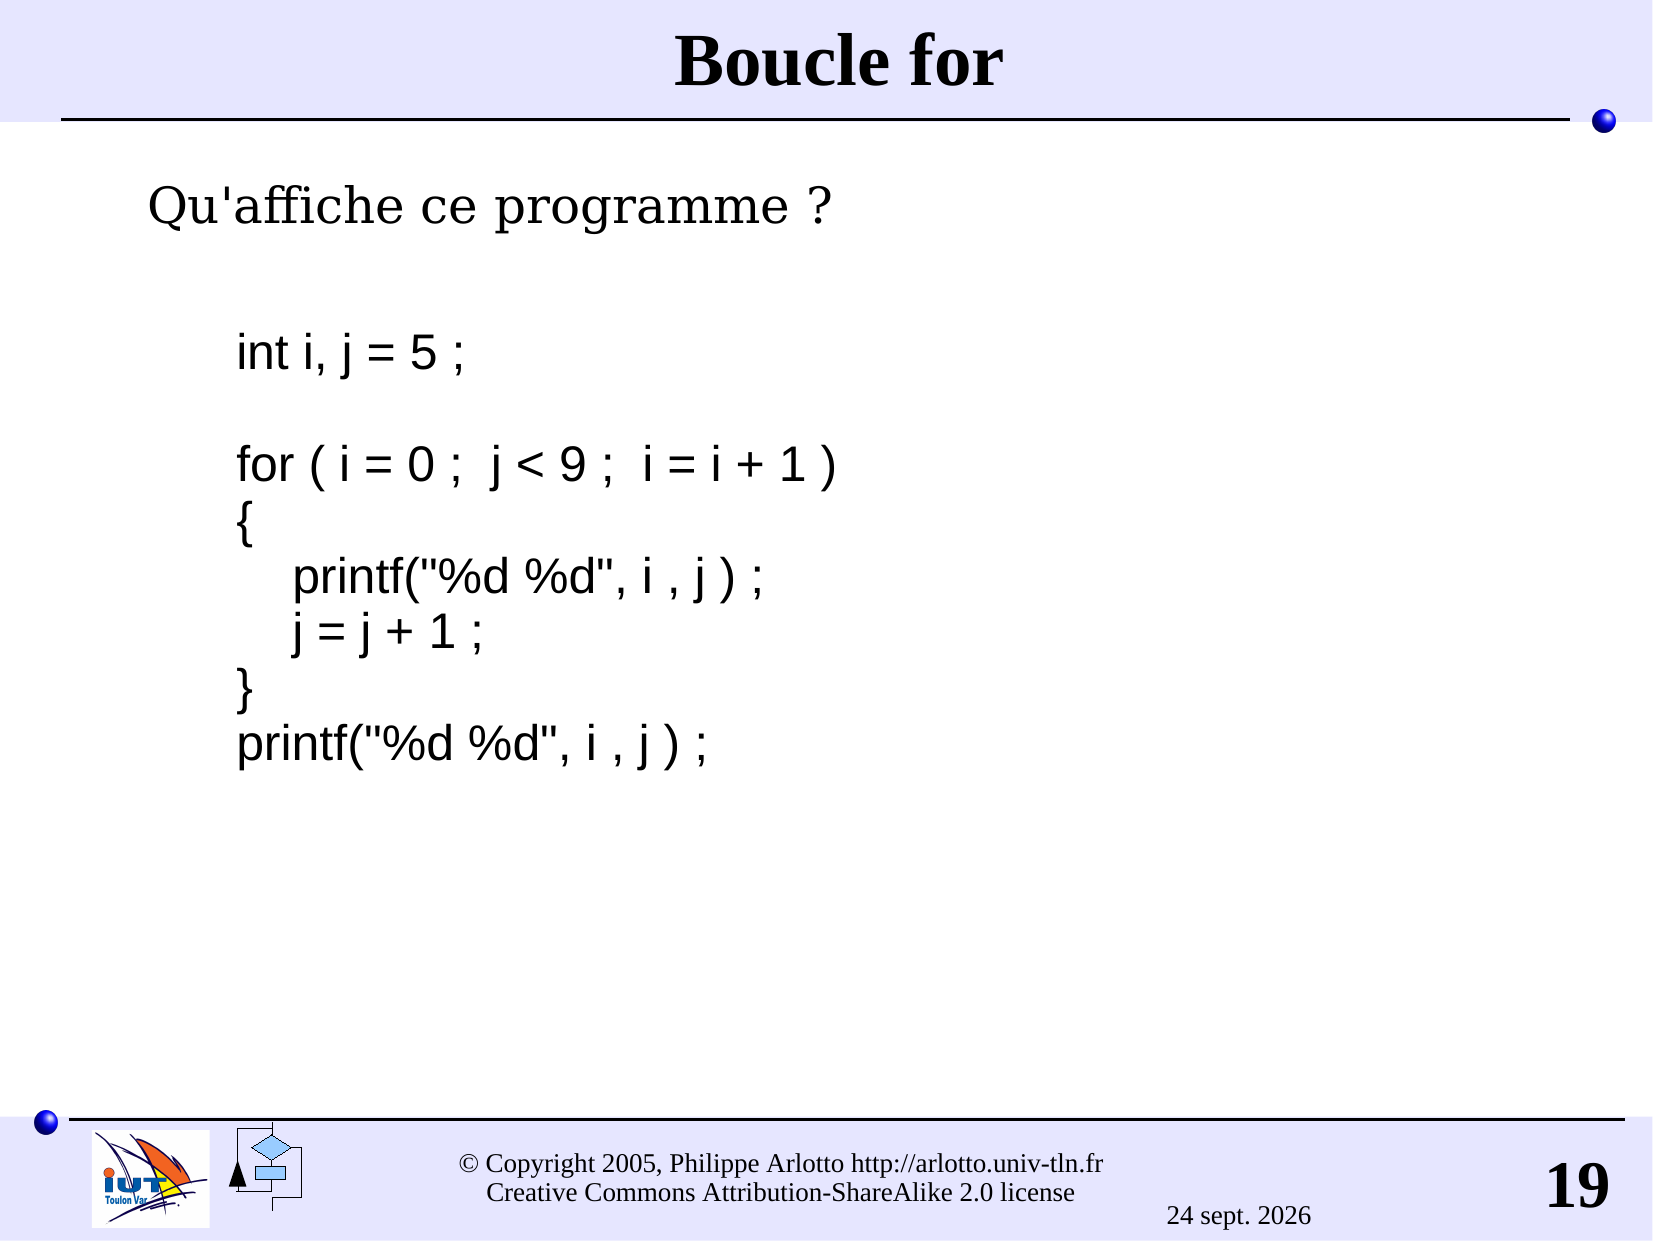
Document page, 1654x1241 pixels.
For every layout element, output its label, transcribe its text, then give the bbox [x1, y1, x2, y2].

title Boucle for [95, 11, 1585, 110]
text_box Qu'affiche ce programme ? [147, 177, 836, 236]
text_box int i, j = 5 ; for ( i = 0 ; j < 9 ; i = i + 1 ) { printf("%d %d", i , j ) ; j = j + 1 ; } printf("%d %d", i , j ) ; [236, 324, 853, 827]
